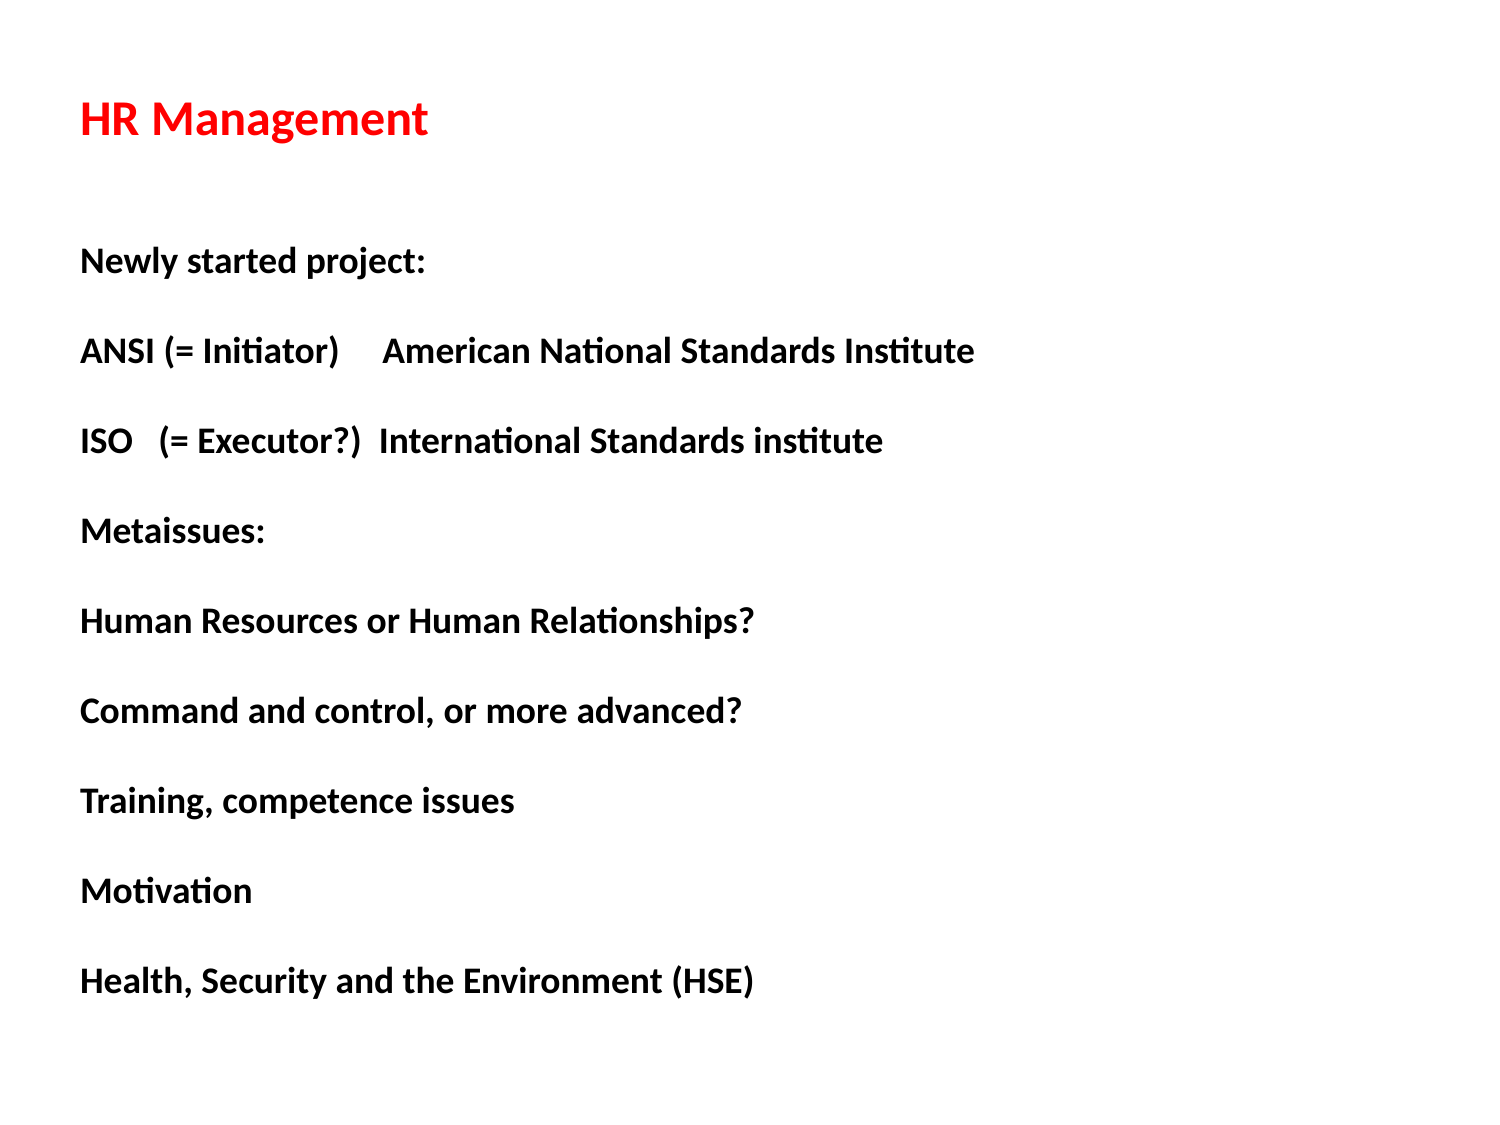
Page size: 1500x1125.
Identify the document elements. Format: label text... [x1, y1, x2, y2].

text_box HR Management Newly started project: ANSI (= Initiator) American National Standards Institute ISO (= Executor?) International Standards institute Metaissues: Human Resources or Human Relationships? Command and control, or more advanced? Training, competence issues Motivation Health, Security and the Environment (HSE) [64, 78, 1483, 1063]
